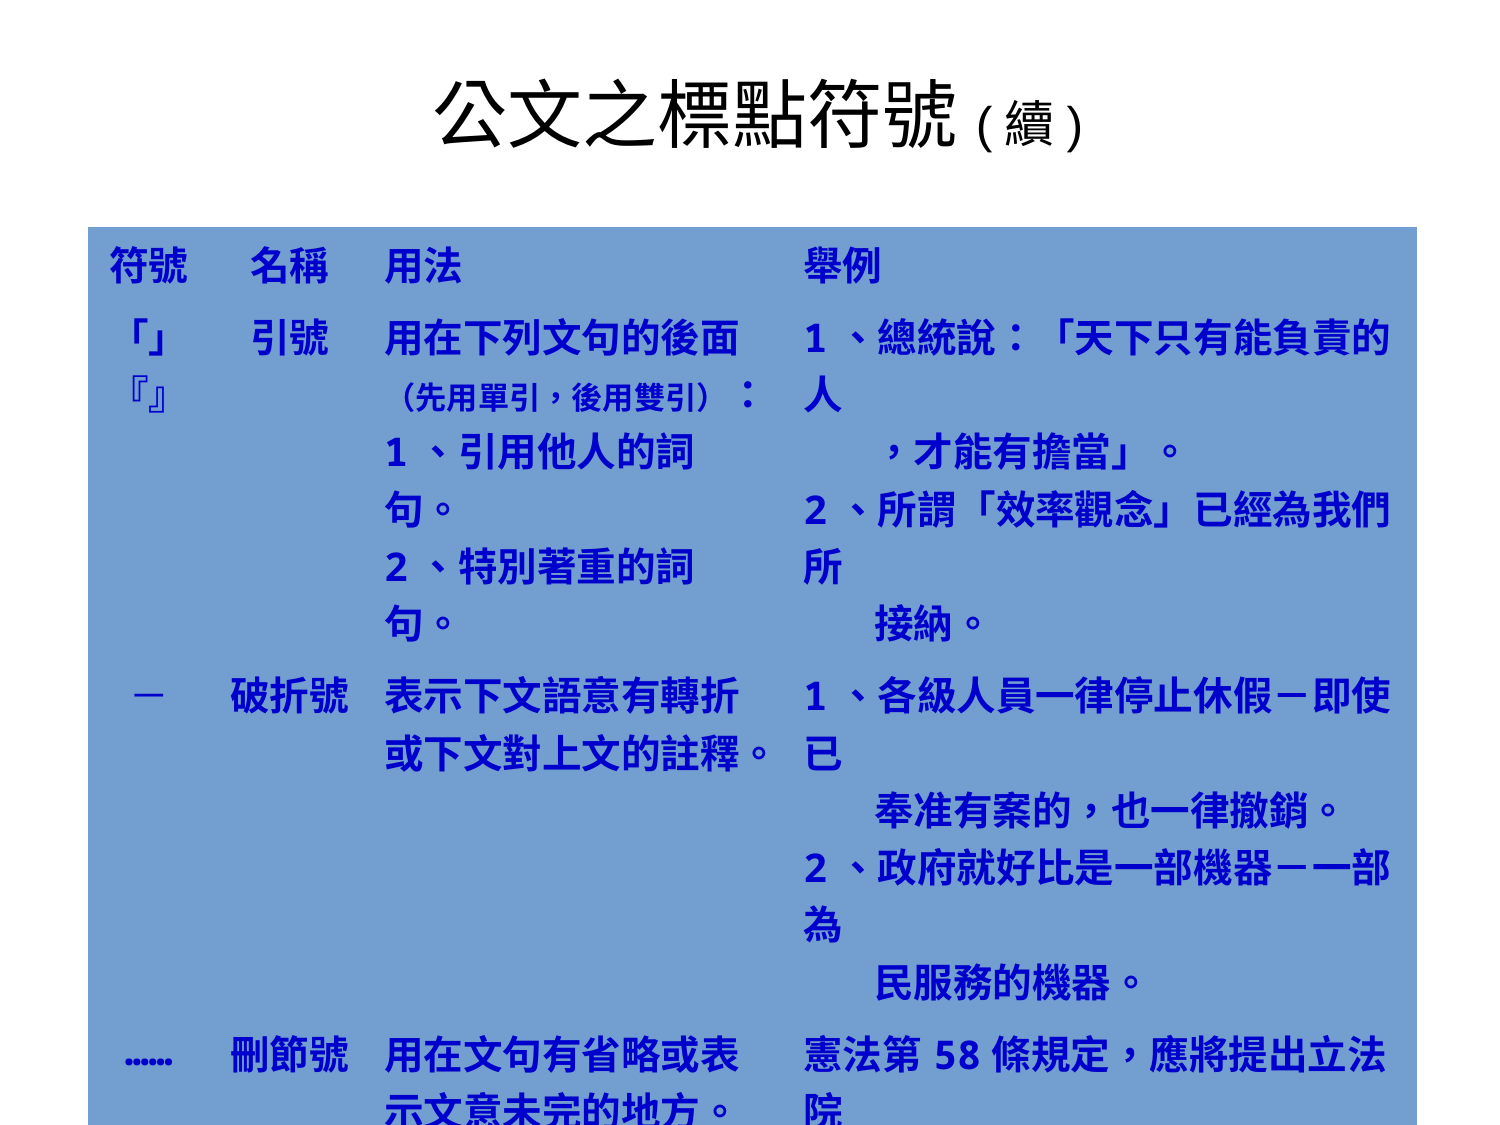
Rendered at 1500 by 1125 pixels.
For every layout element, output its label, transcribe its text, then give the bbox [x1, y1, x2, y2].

table_header 名稱 [210, 227, 370, 299]
table_cell 刪節號 [210, 1016, 370, 1125]
table_cell 憲法第58條規定，應將提出立法院 的法律案、預算案……提出於行政 院會議。 [789, 1016, 1417, 1125]
table_header 符號 [88, 227, 210, 299]
text_box [1417, 1025, 1426, 1101]
table_header 舉例 [789, 227, 1417, 299]
table_cell 破折號 [210, 658, 370, 1016]
table_cell …… [88, 1016, 210, 1125]
table_cell 1、總統說：「天下只有能負責的人 ，才能有擔當」。 2、所謂「效率觀念」已經為我們所 接納。 [789, 299, 1417, 658]
table_cell 表示下文語意有轉折或下文對上文的註釋。 [370, 658, 789, 1016]
table_cell 「」 『』 [88, 299, 210, 658]
table_cell 引號 [210, 299, 370, 658]
title 公文之標點符號(續) [171, 0, 1366, 225]
table_cell 1、各級人員一律停止休假－即使已 奉准有案的，也一律撤銷。 2、政府就好比是一部機器－一部為 民服務的機器。 [789, 658, 1417, 1016]
table_cell 用在下列文句的後面（先用單引，後用雙引）： 1、引用他人的詞句。 2、特別著重的詞句。 [370, 299, 789, 658]
table_cell 用在文句有省略或表示文意未完的地方。 [370, 1016, 789, 1125]
table_cell － [88, 658, 210, 1016]
table_header 用法 [370, 227, 789, 299]
